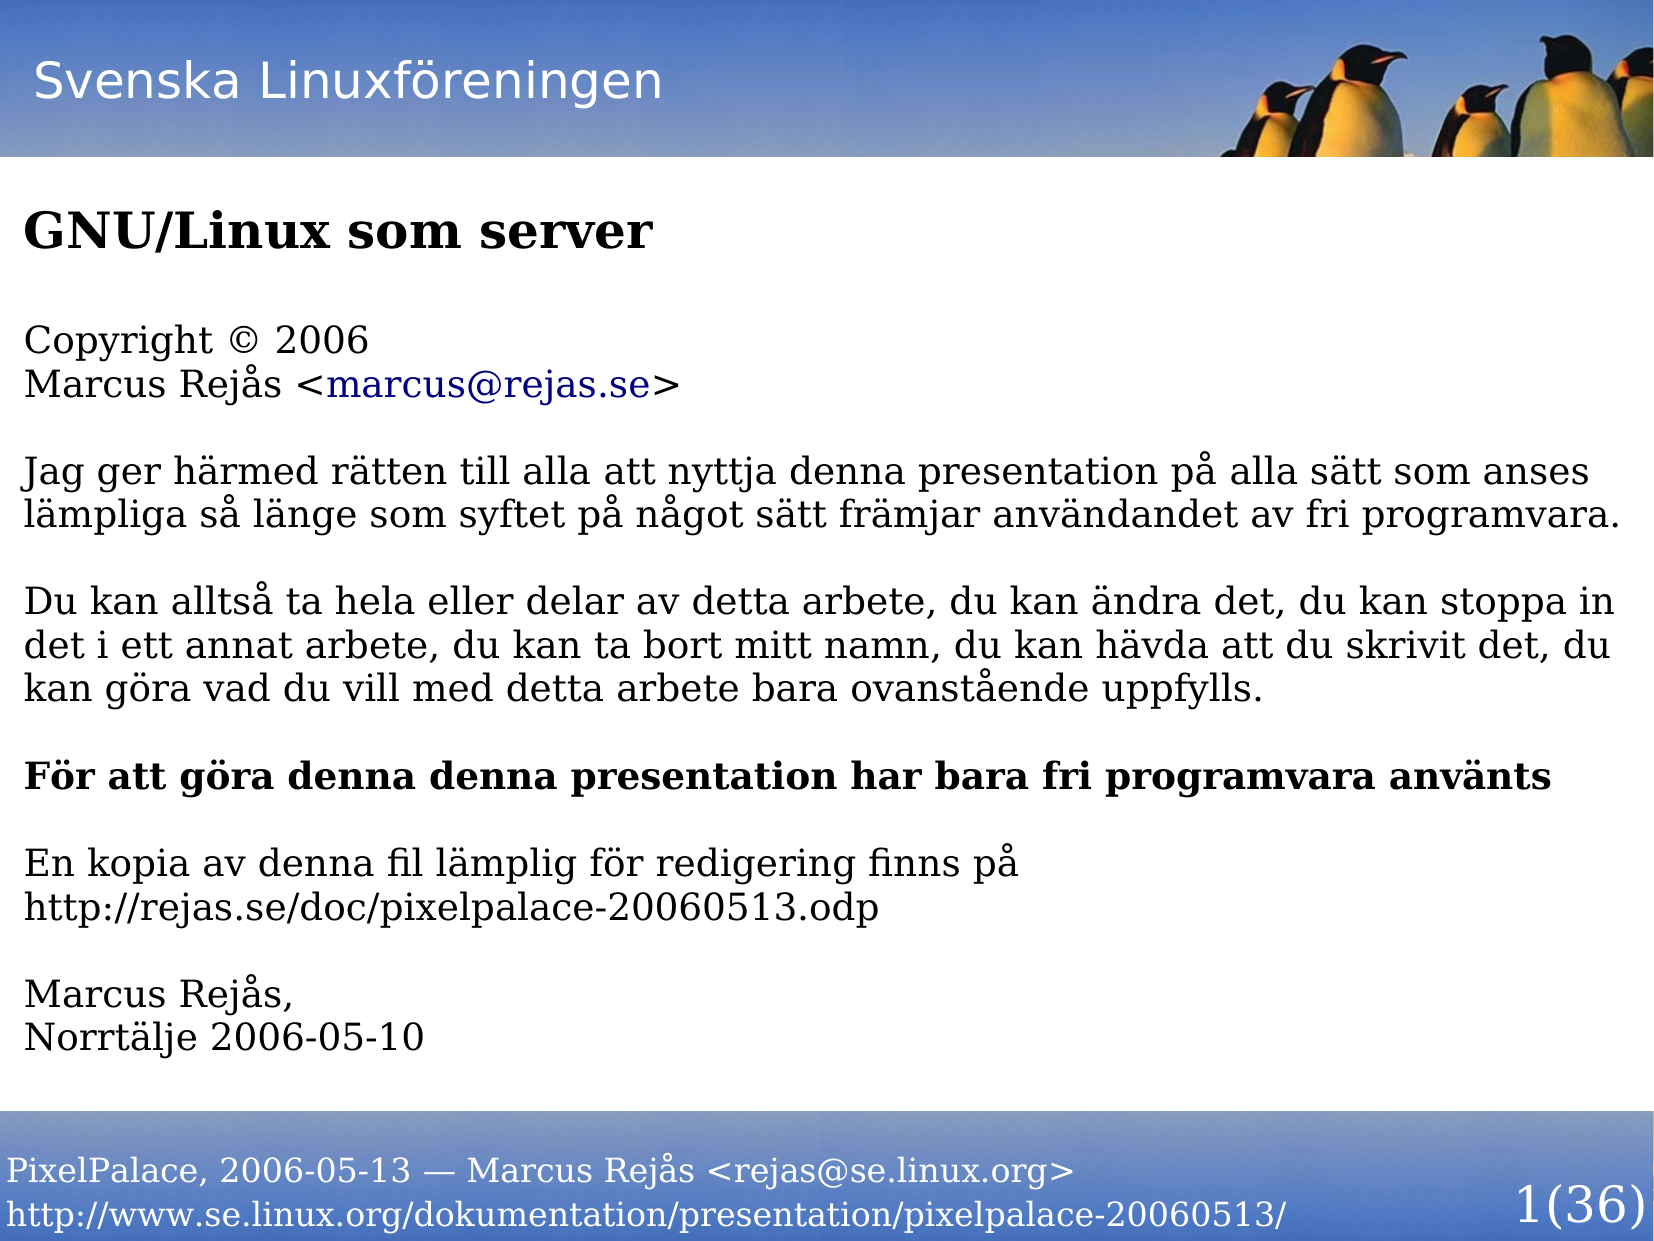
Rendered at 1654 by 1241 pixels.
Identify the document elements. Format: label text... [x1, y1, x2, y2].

text_box GNU/Linux som server Copyright © 2006 Marcus Rejås <marcus@rejas.se> Jag ger härmed rätten till alla att nyttja denna presentation på alla sätt som anses lämpliga så länge som syftet på något sätt främjar användandet av fri programvara. Du kan alltså ta hela eller delar av detta arbete, du kan ändra det, du kan stoppa in det i ett annat arbete, du kan ta bort mitt namn, du kan hävda att du skrivit det, du kan göra vad du vill med detta arbete bara ovanstående uppfylls. För att göra denna denna presentation har bara fri programvara använts En kopia av denna fil lämplig för redigering finns på http://rejas.se/doc/pixelpalace-20060513.odp Marcus Rejås, Norrtälje 2006-05-10 [23, 201, 1637, 1060]
picture [0, 0, 1654, 157]
picture [0, 1111, 1654, 1241]
